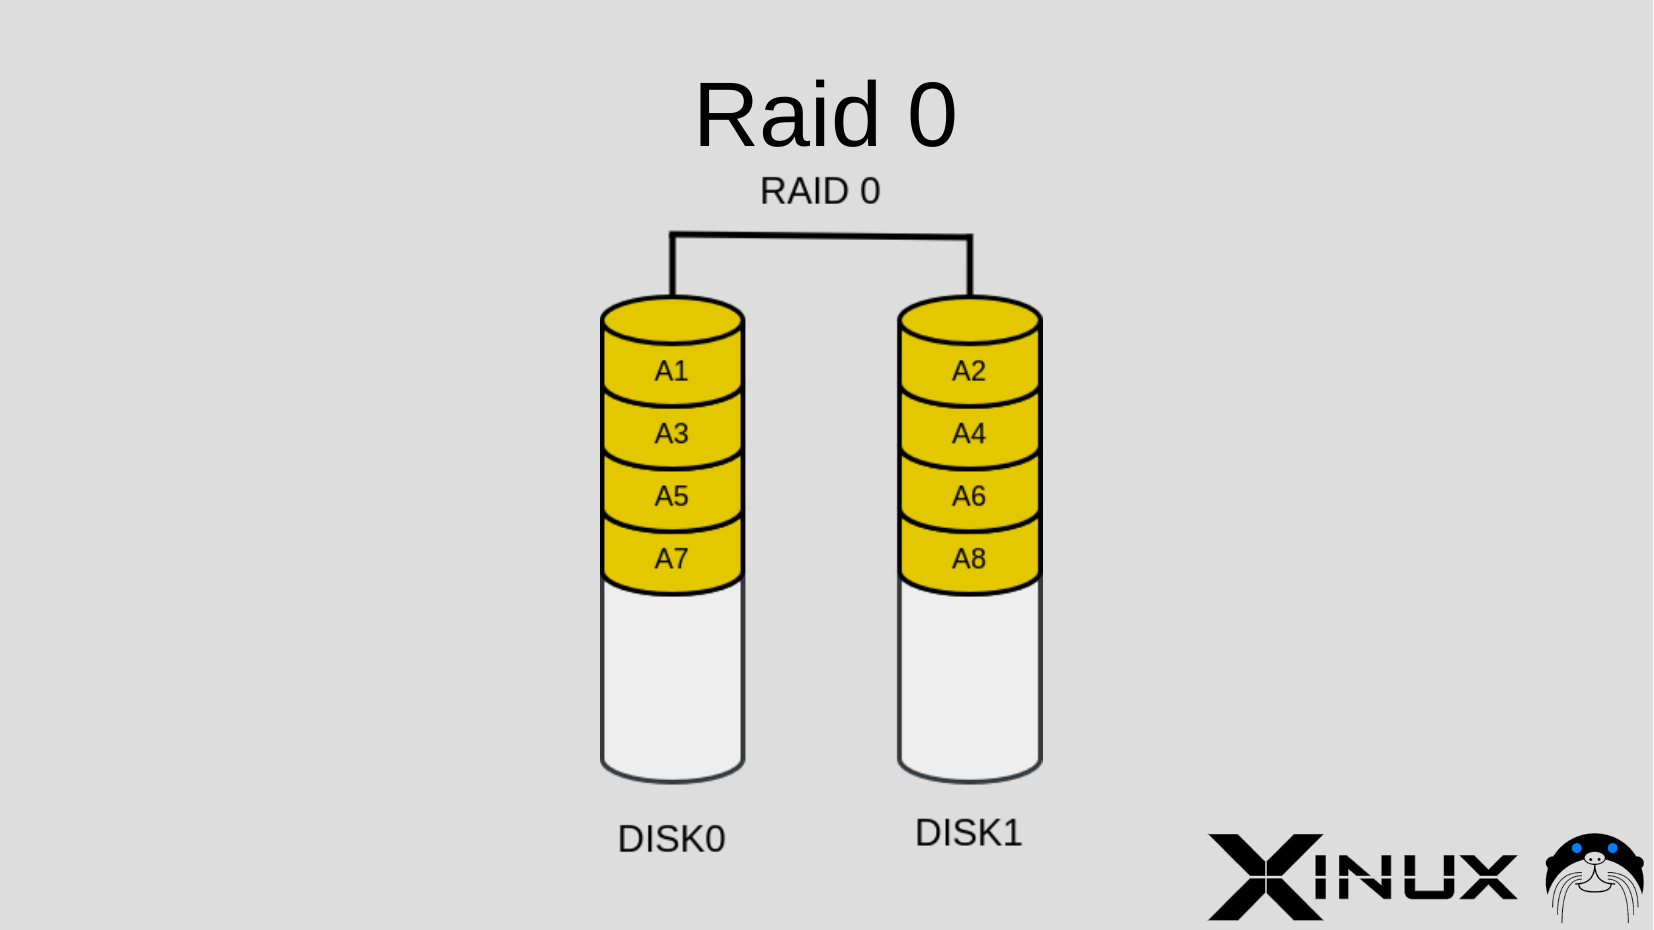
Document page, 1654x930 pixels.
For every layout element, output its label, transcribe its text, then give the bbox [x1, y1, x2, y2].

picture [1200, 824, 1650, 930]
picture [600, 168, 1043, 863]
title Raid 0 [82, 37, 1571, 193]
